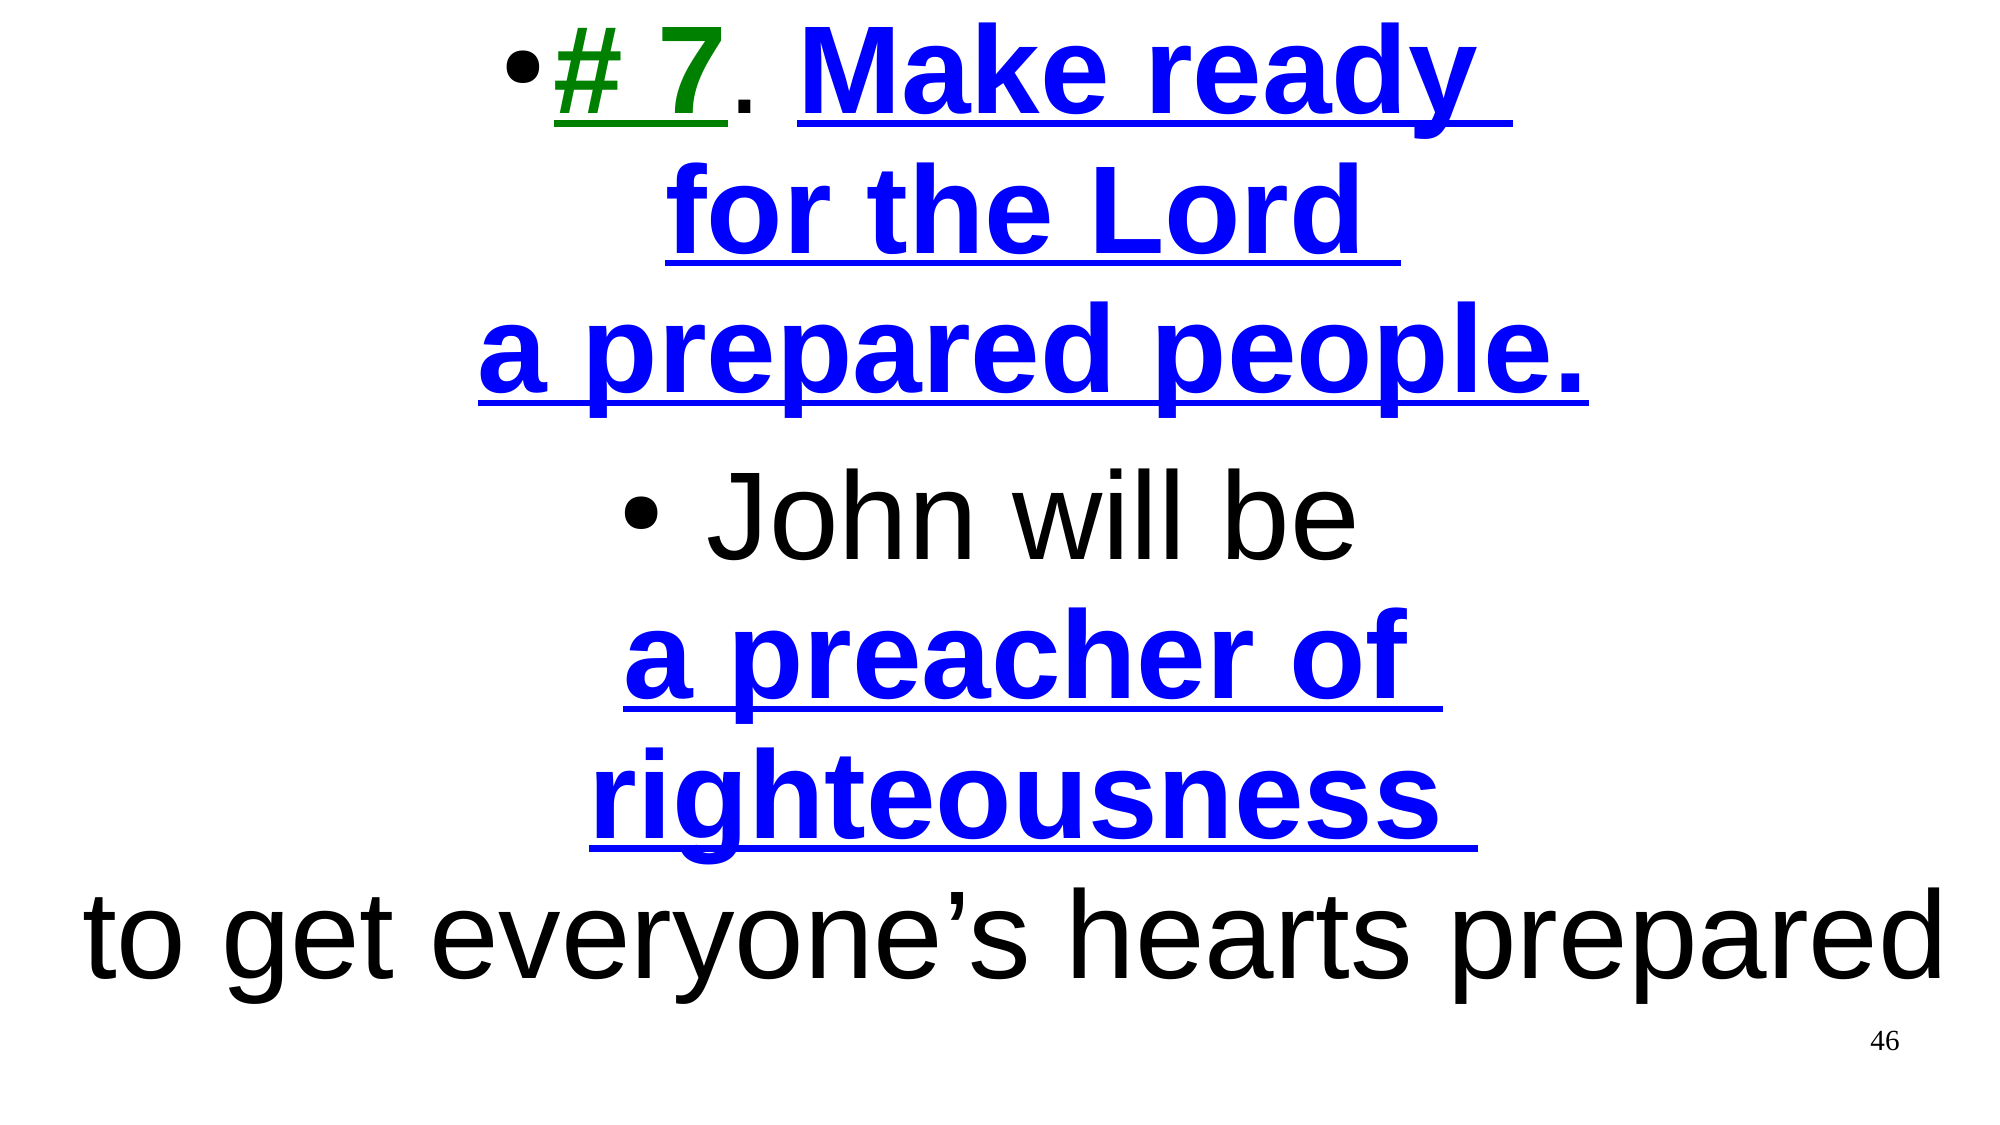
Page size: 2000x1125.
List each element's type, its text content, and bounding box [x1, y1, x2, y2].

list # 7. Make ready for the Lord a prepared people. John will be a preacher of righteousness to get everyone’s hearts prepared [0, 0, 1996, 1123]
